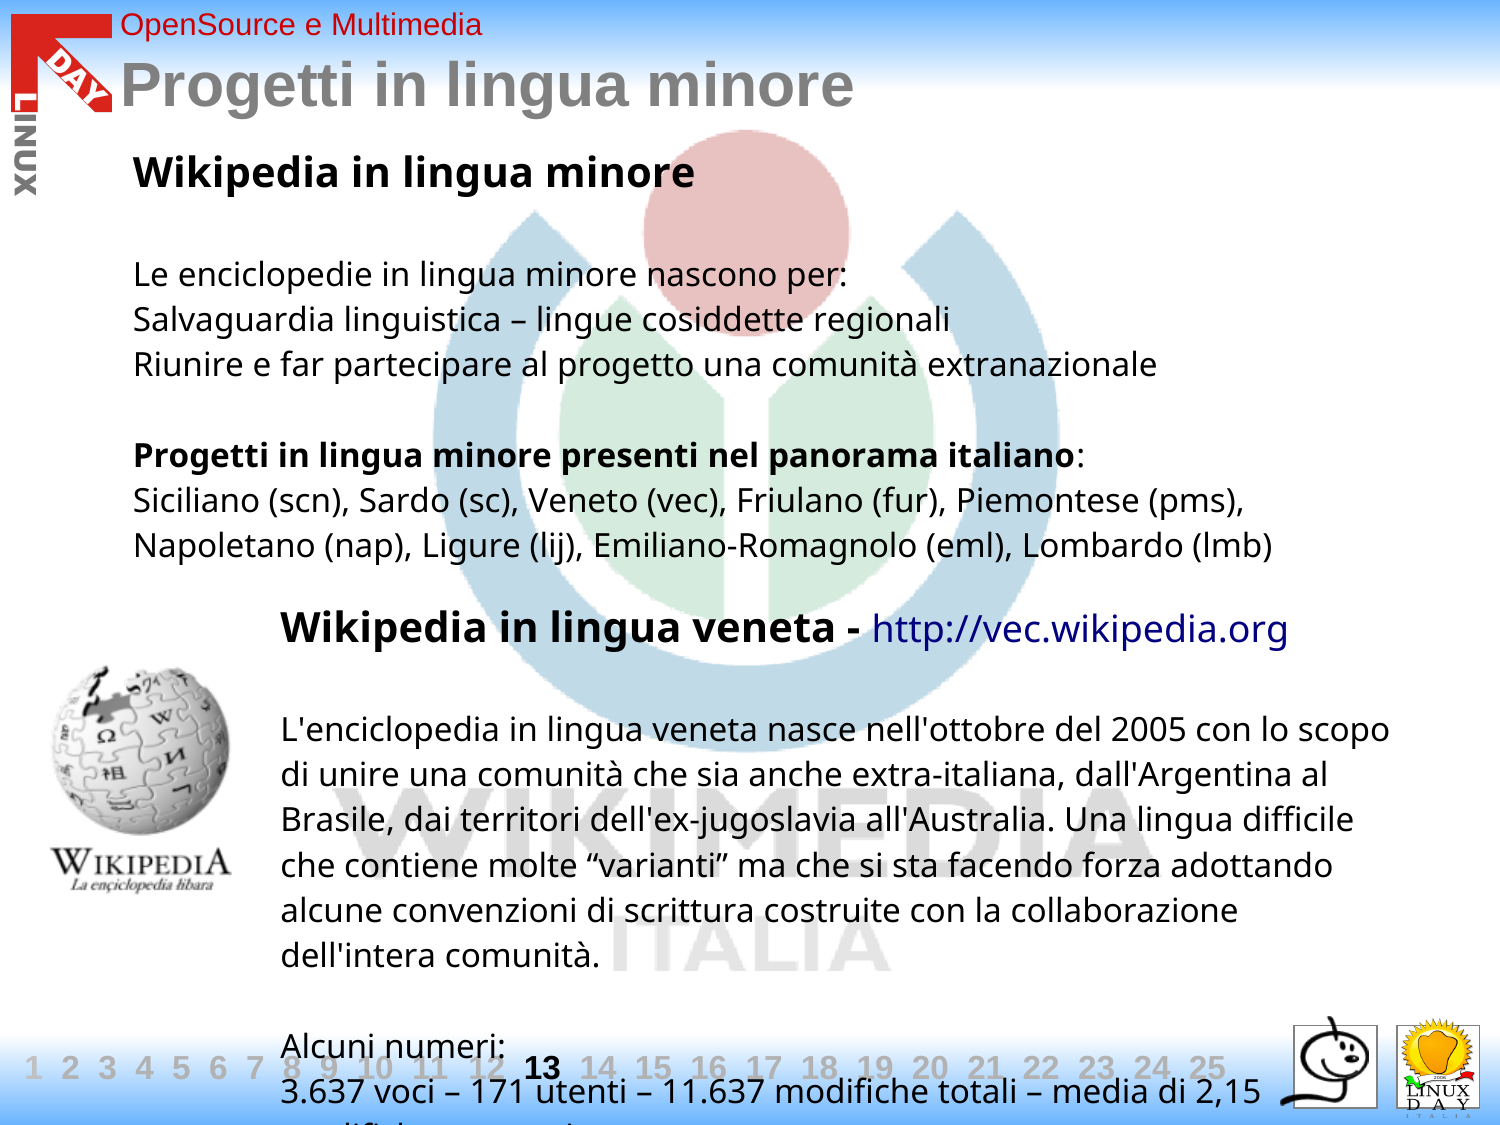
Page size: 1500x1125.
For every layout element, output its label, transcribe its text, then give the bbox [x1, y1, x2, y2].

text_box OpenSource e Multimedia [120, 7, 1479, 43]
text_box Wikipedia in lingua veneta - http://vec.wikipedia.org L'enciclopedia in lingua veneta nasce nell'ottobre del 2005 con lo scopo di unire una comunità che sia anche extra-italiana, dall'Argentina al Brasile, dai territori dell'ex-jugoslavia all'Australia. Una lingua difficile che contiene molte “varianti” ma che si sta facendo forza adottando alcune convenzioni di scrittura costruite con la collaborazione dell'intera comunità. Alcuni numeri: 3.637 voci – 171 utenti – 11.637 modifiche totali – media di 2,15 modifiche per pagina [265, 590, 1418, 1105]
picture [11, 14, 1475, 1118]
text_box 1 2 3 4 5 6 7 8 9 10 11 12 13 14 15 16 17 18 19 20 21 22 23 24 25 [24, 1049, 265, 1087]
text_box Progetti in lingua minore [120, 49, 1479, 120]
text_box Wikipedia in lingua minore Le enciclopedie in lingua minore nascono per: Salvaguardia linguistica – lingue cosiddette regionali Riunire e far partecipare al progetto una comunità extranazionale Progetti in lingua minore presenti nel panorama italiano: Siciliano (scn), Sardo (sc), Veneto (vec), Friulano (fur), Piemontese (pms), Napoletano (nap), Ligure (lij), Emiliano-Romagnolo (eml), Lombardo (lmb) [118, 135, 1418, 577]
text_box [0, 1025, 1500, 1125]
text_box [0, 0, 1500, 91]
